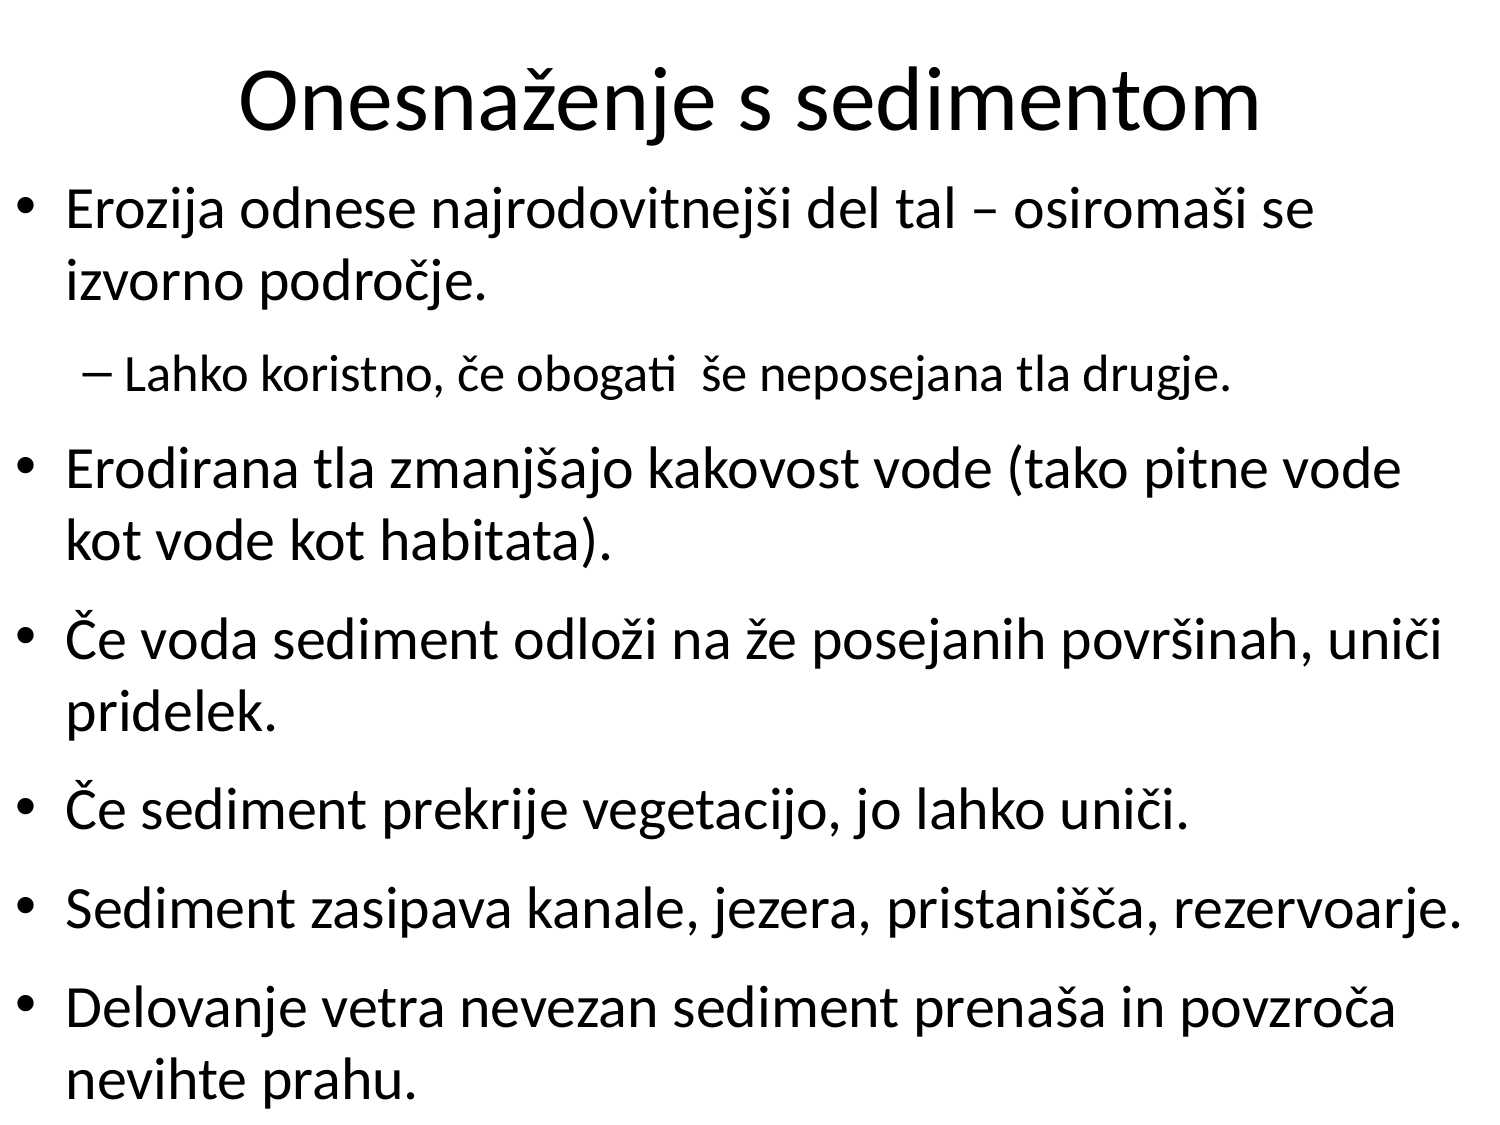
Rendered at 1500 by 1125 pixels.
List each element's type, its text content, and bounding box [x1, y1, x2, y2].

list Erozija odnese najrodovitnejši del tal – osiromaši se izvorno področje. Lahko koristno, če obogati še neposejana tla drugje. Erodirana tla zmanjšajo kakovost vode (tako pitne vode kot vode kot habitata). Če voda sediment odloži na že posejanih površinah, uniči pridelek. Če sediment prekrije vegetacijo, jo lahko uniči. Sediment zasipava kanale, jezera, pristanišča, rezervoarje. Delovanje vetra nevezan sediment prenaša in povzroča nevihte prahu. [0, 160, 1500, 1125]
title Onesnaženje s sedimentom [76, 0, 1427, 160]
